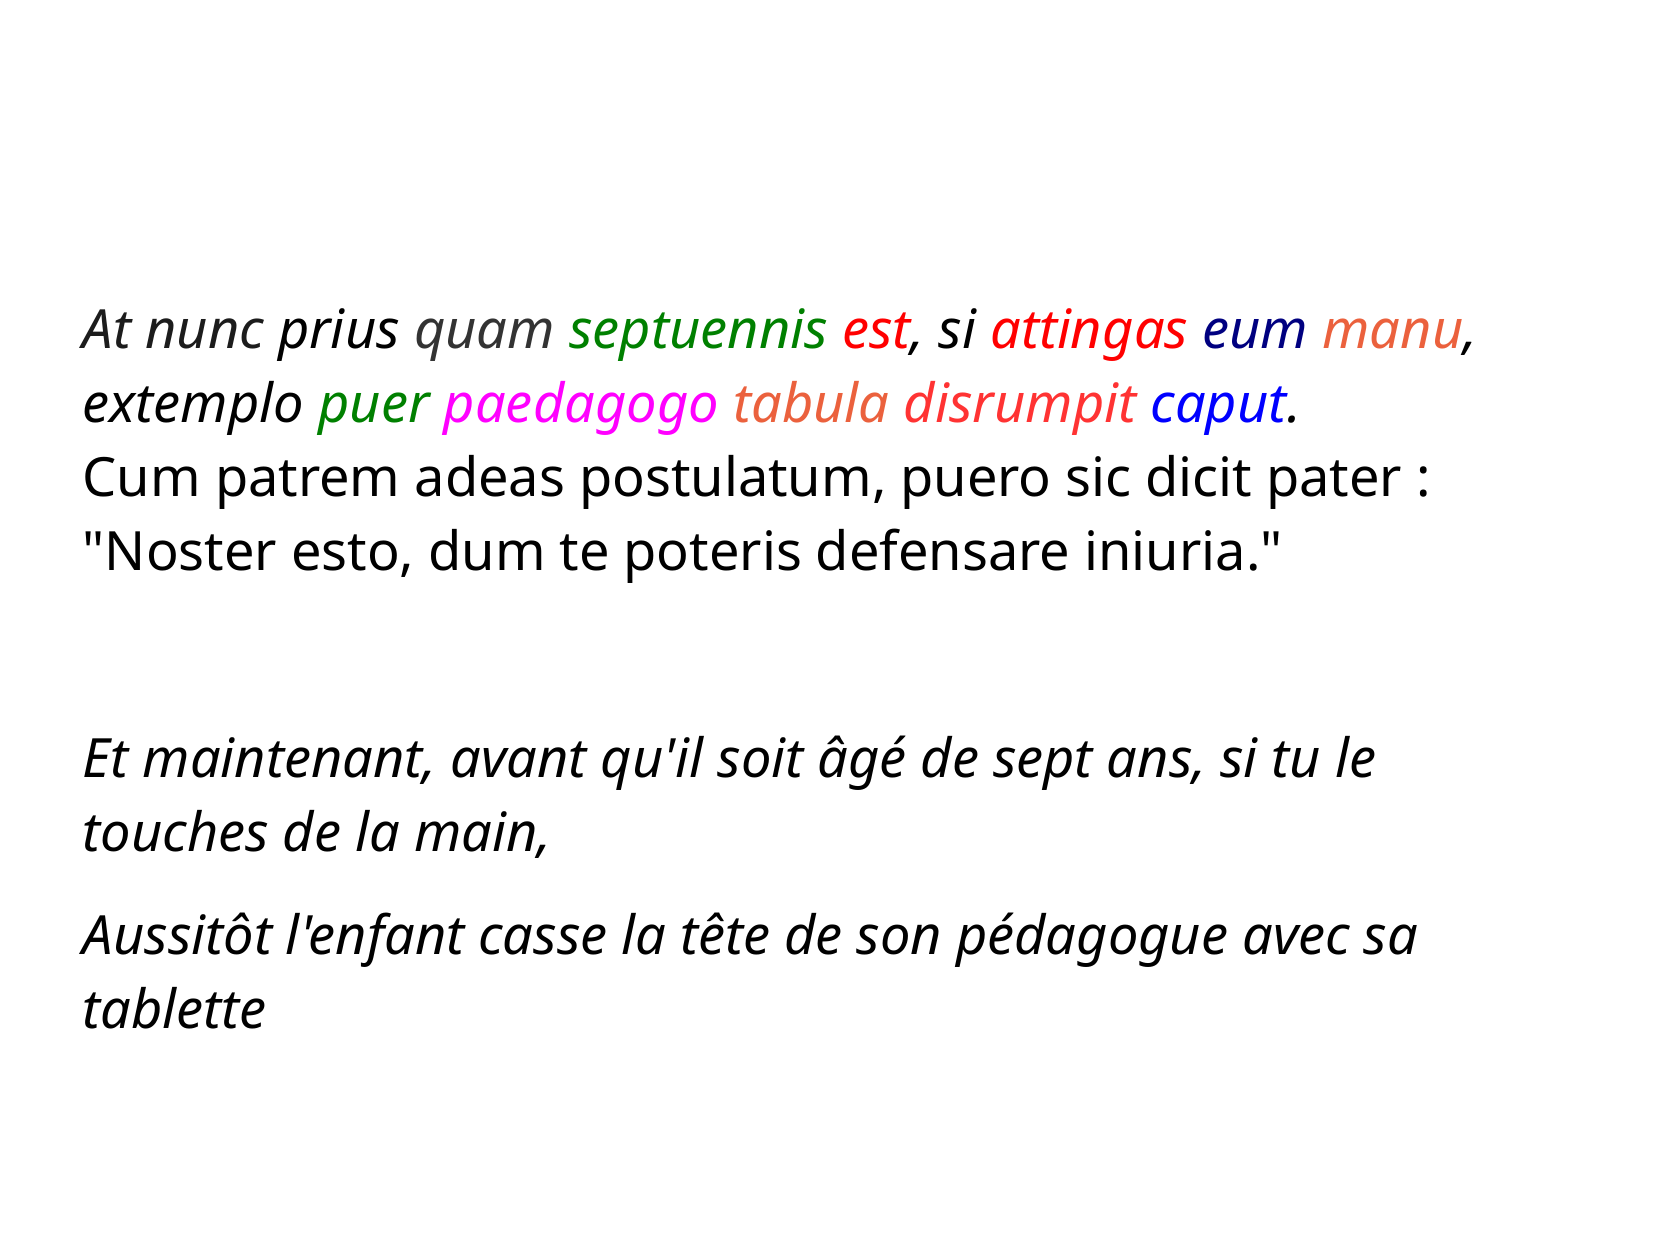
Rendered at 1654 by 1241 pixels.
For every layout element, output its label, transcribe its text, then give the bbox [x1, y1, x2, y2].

list At nunc prius quam septuennis est, si attingas eum manu, extemplo puer paedagogo tabula disrumpit caput. Cum patrem adeas postulatum, puero sic dicit pater : "Noster esto, dum te poteris defensare iniuria." Et maintenant, avant qu'il soit âgé de sept ans, si tu le touches de la main, Aussitôt l'enfant casse la tête de son pédagogue avec sa tablette [82, 290, 1571, 1037]
